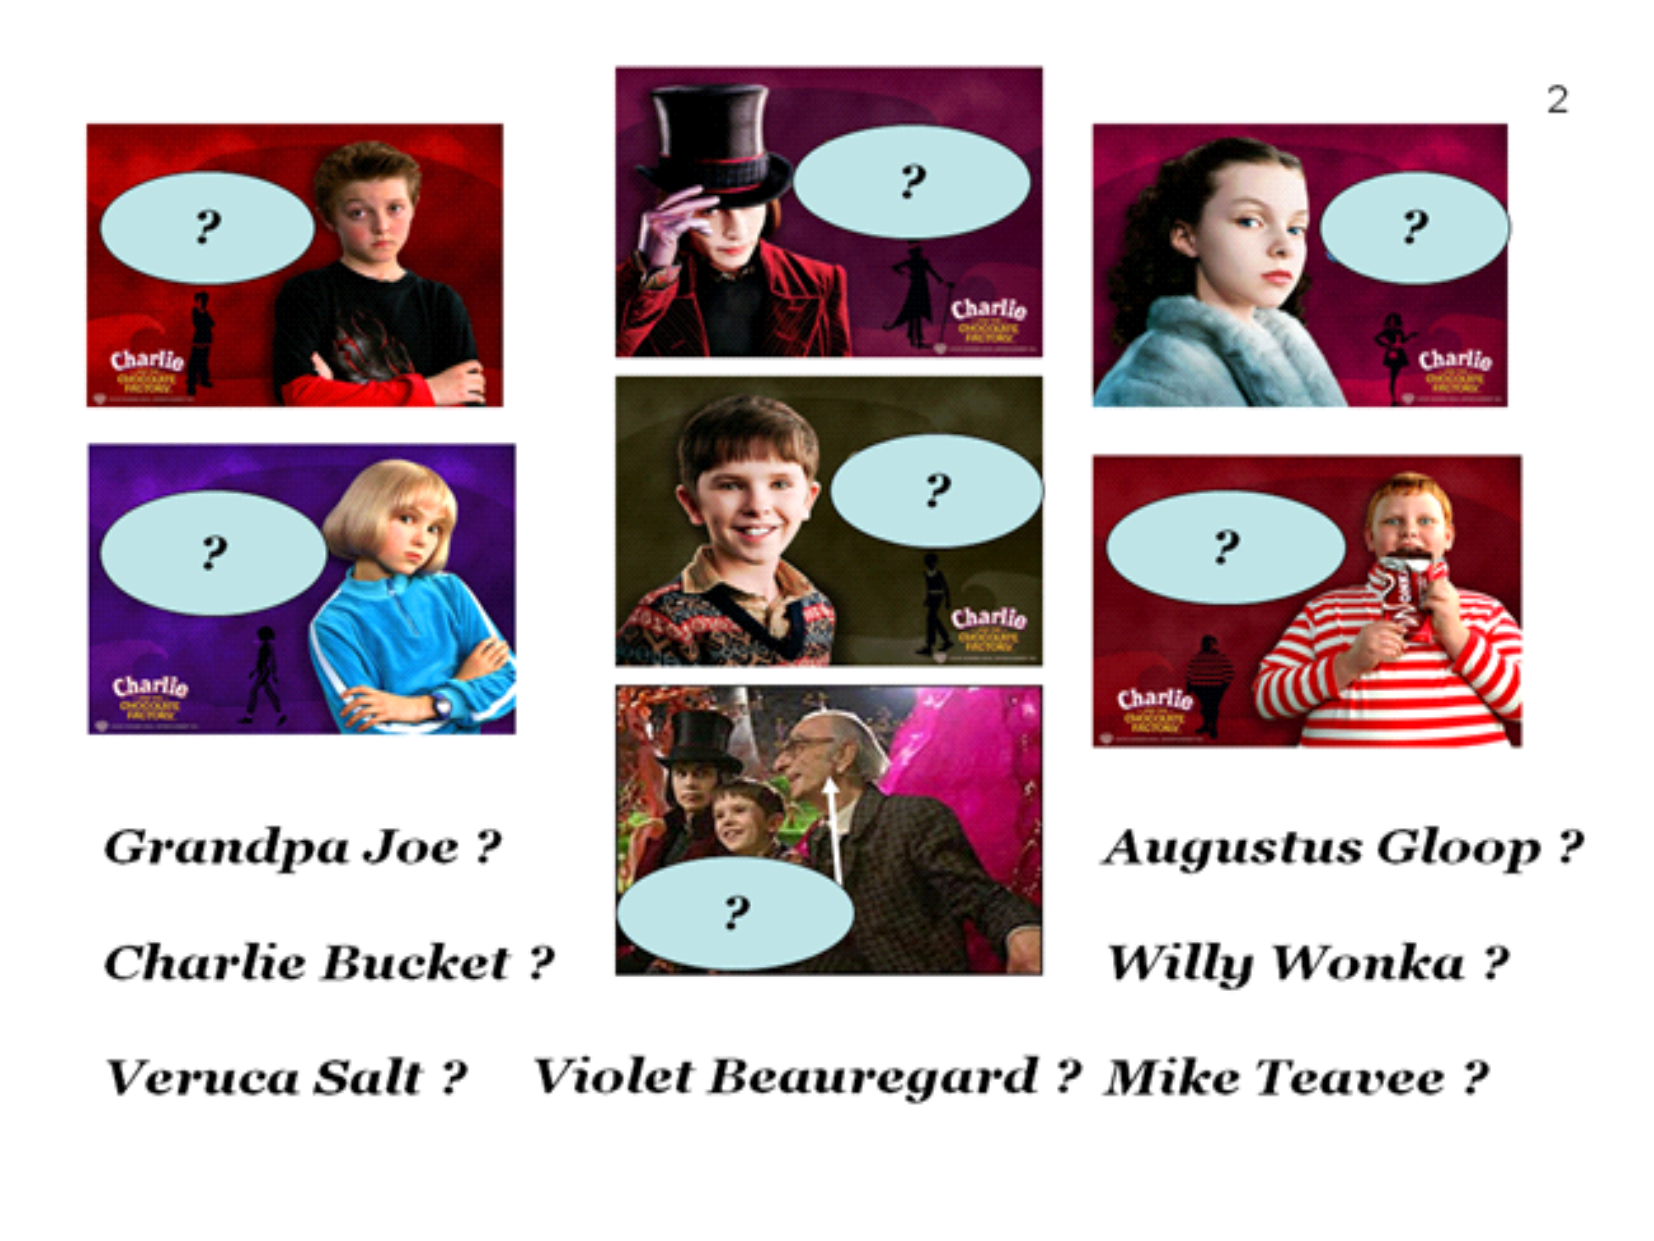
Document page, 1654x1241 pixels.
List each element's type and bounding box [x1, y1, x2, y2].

picture [29, 59, 1595, 1152]
